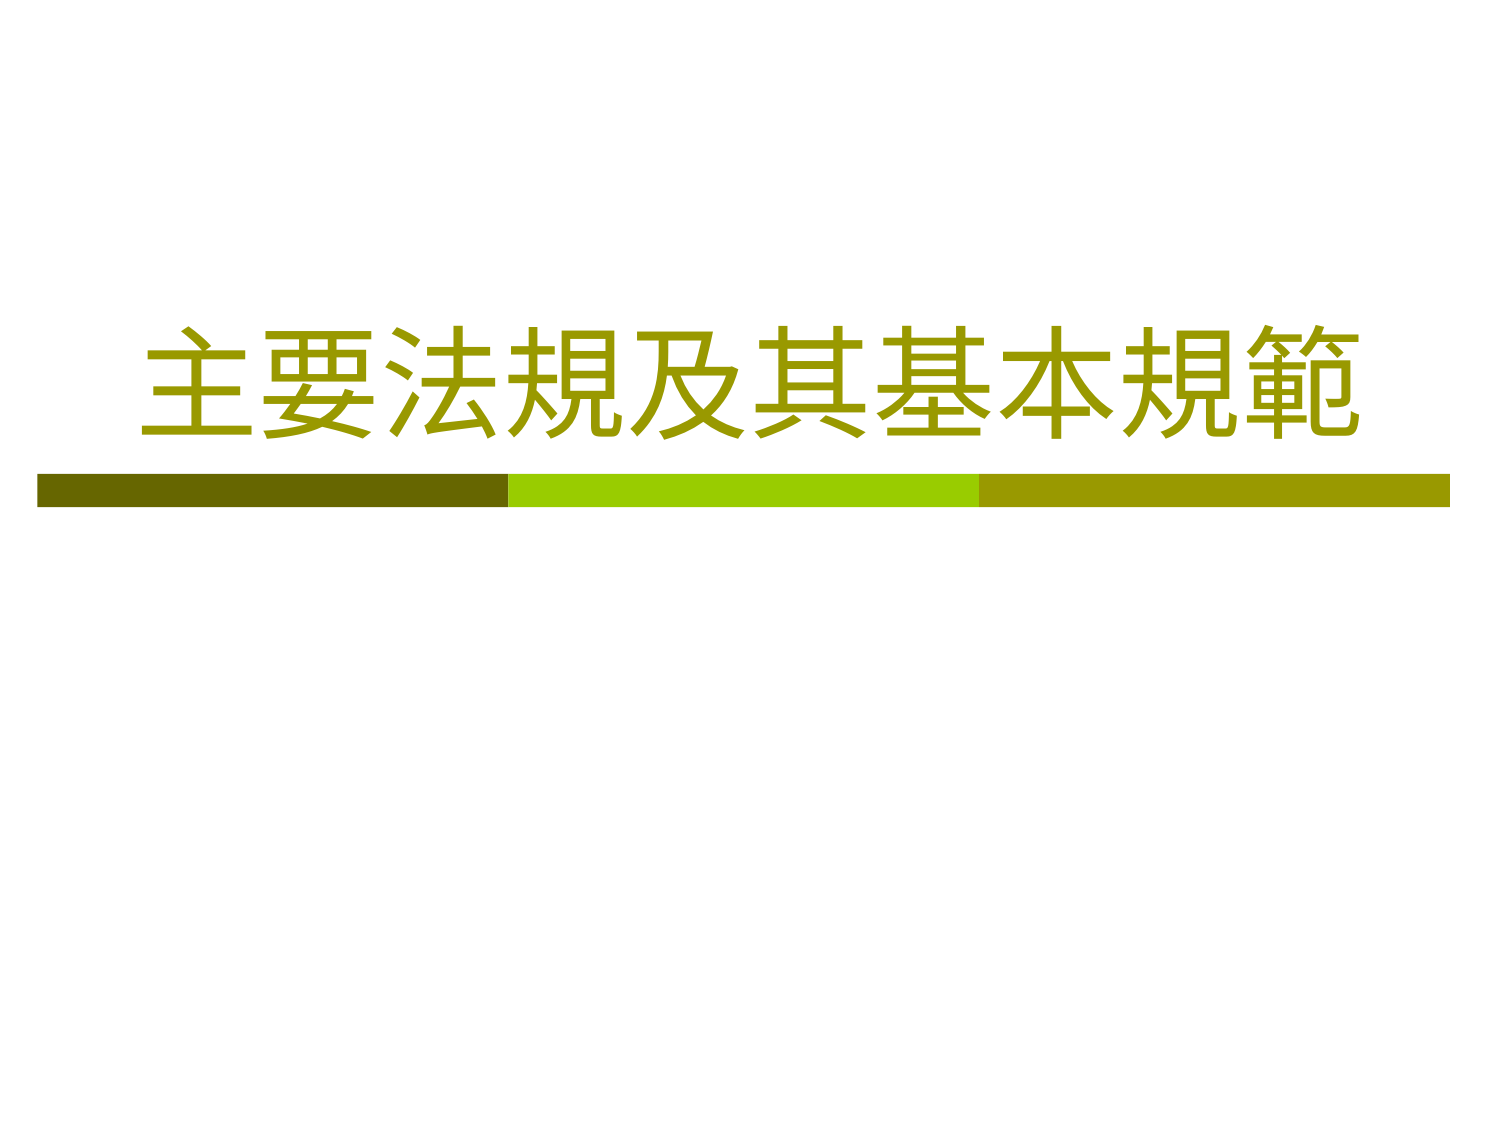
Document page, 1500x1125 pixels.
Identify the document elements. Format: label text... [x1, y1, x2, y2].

title 主要法規及其基本規範 [112, 278, 1388, 462]
